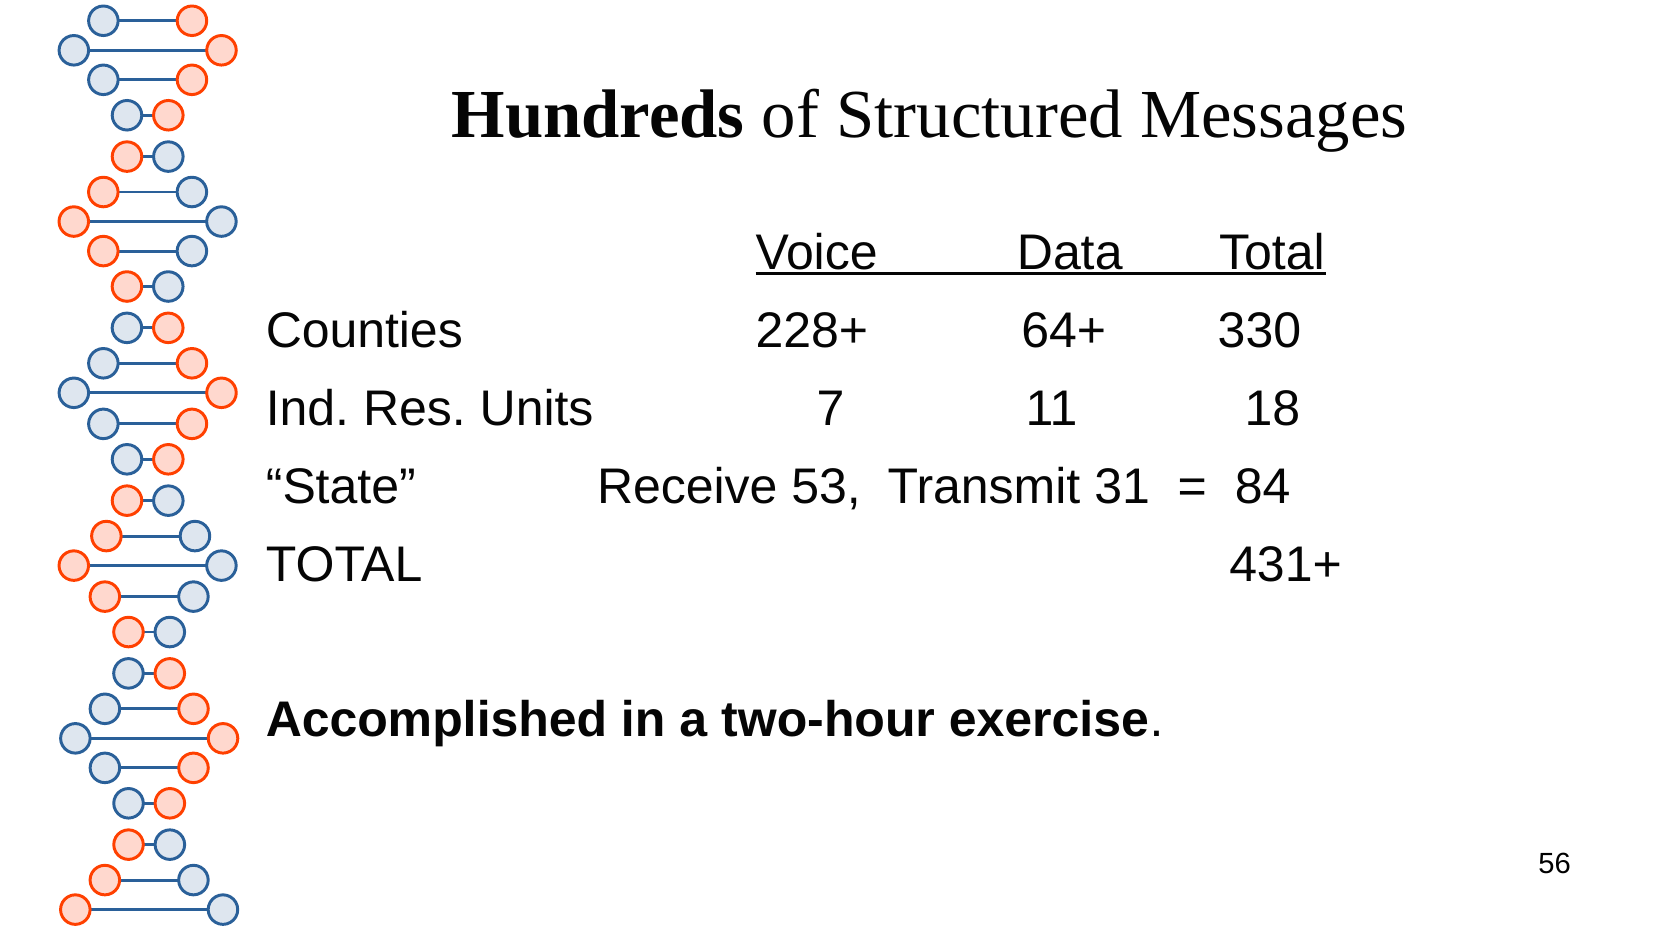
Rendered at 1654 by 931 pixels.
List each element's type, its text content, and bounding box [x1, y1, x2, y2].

list Voice Data Total Counties 228+ 64+ 330 Ind. Res. Units 7 11 18 “State” Receive 53, Transmit 31 = 84 TOTAL 431+ Accomplished in a two-hour exercise. [265, 224, 1595, 764]
title Hundreds of Structured Messages [265, 37, 1595, 192]
